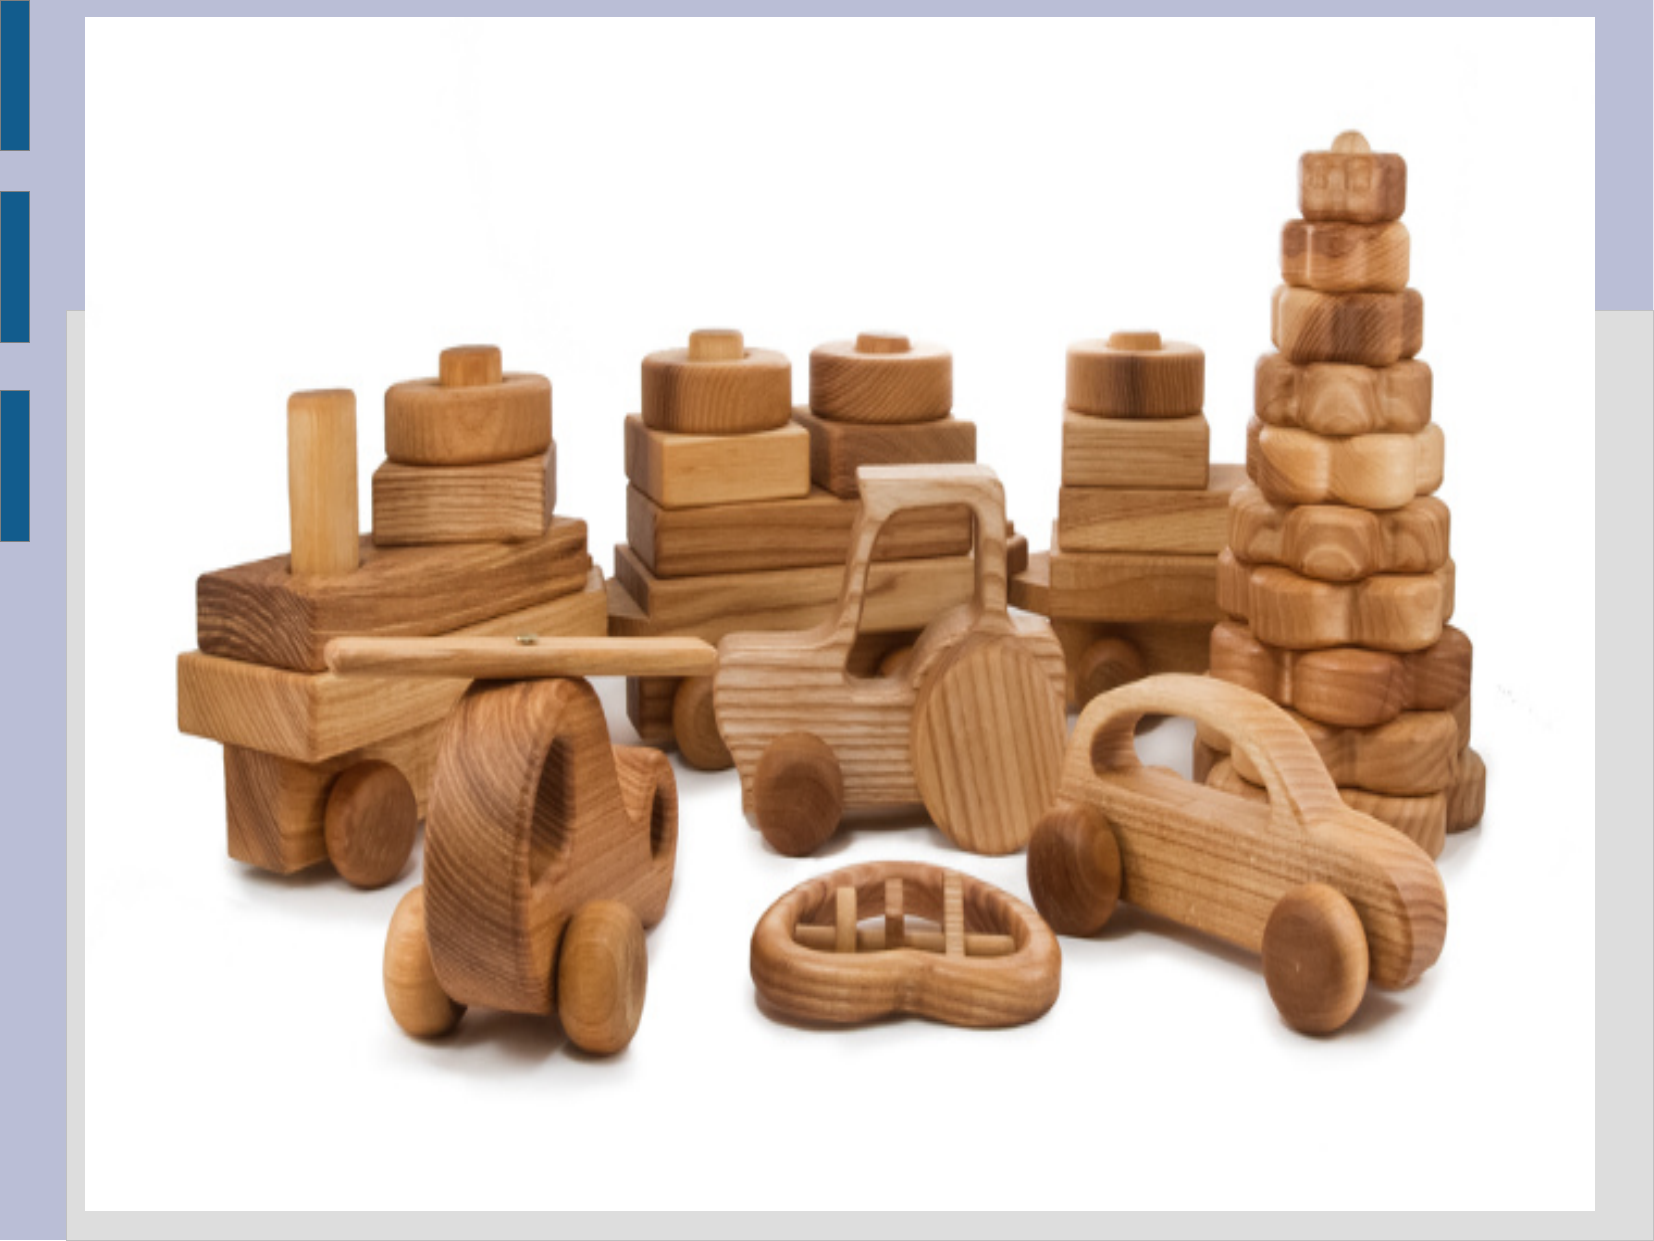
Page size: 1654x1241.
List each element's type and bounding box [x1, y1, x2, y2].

picture [85, 17, 1595, 1211]
